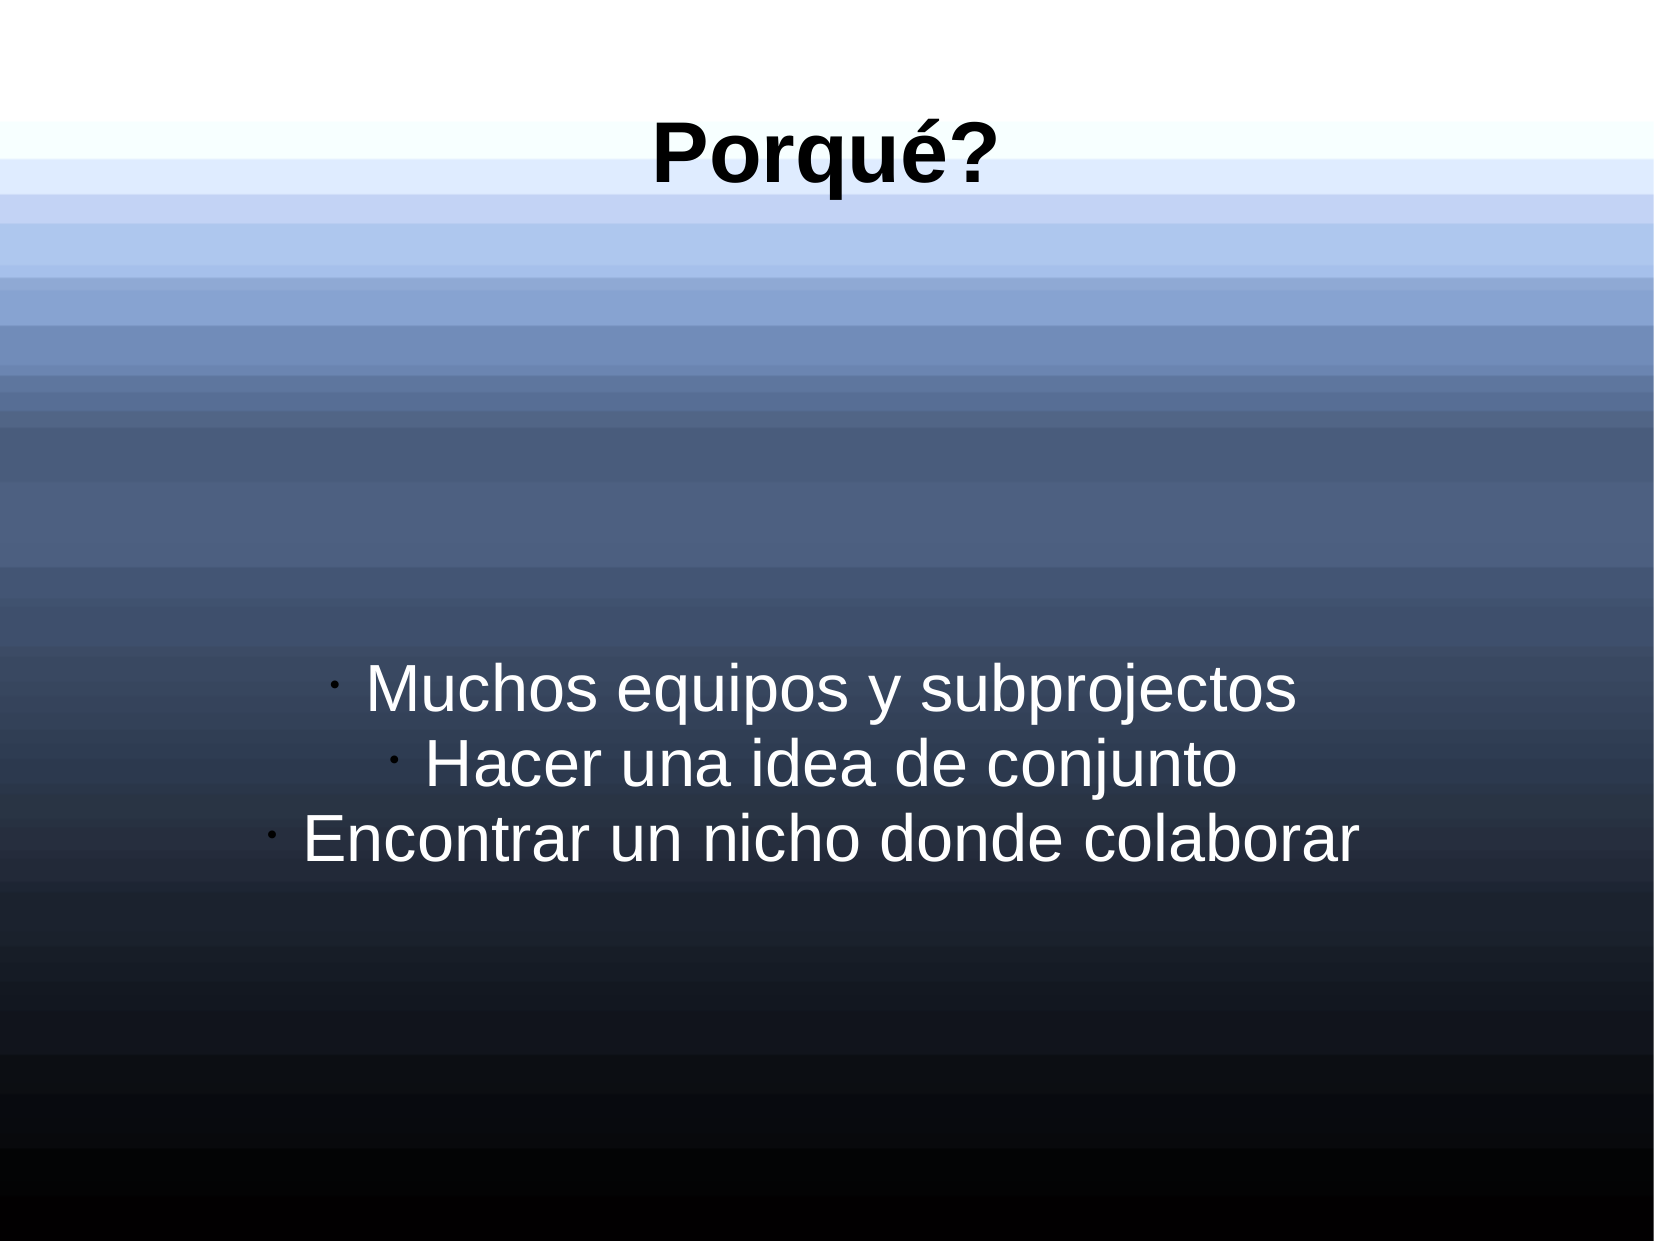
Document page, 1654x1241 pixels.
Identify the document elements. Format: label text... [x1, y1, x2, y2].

picture [0, 0, 1654, 1241]
title Porqué? [82, 49, 1571, 257]
subtitle Muchos equipos y subprojectos Hacer una idea de conjunto Encontrar un nicho donde colaborar [82, 354, 1571, 1173]
